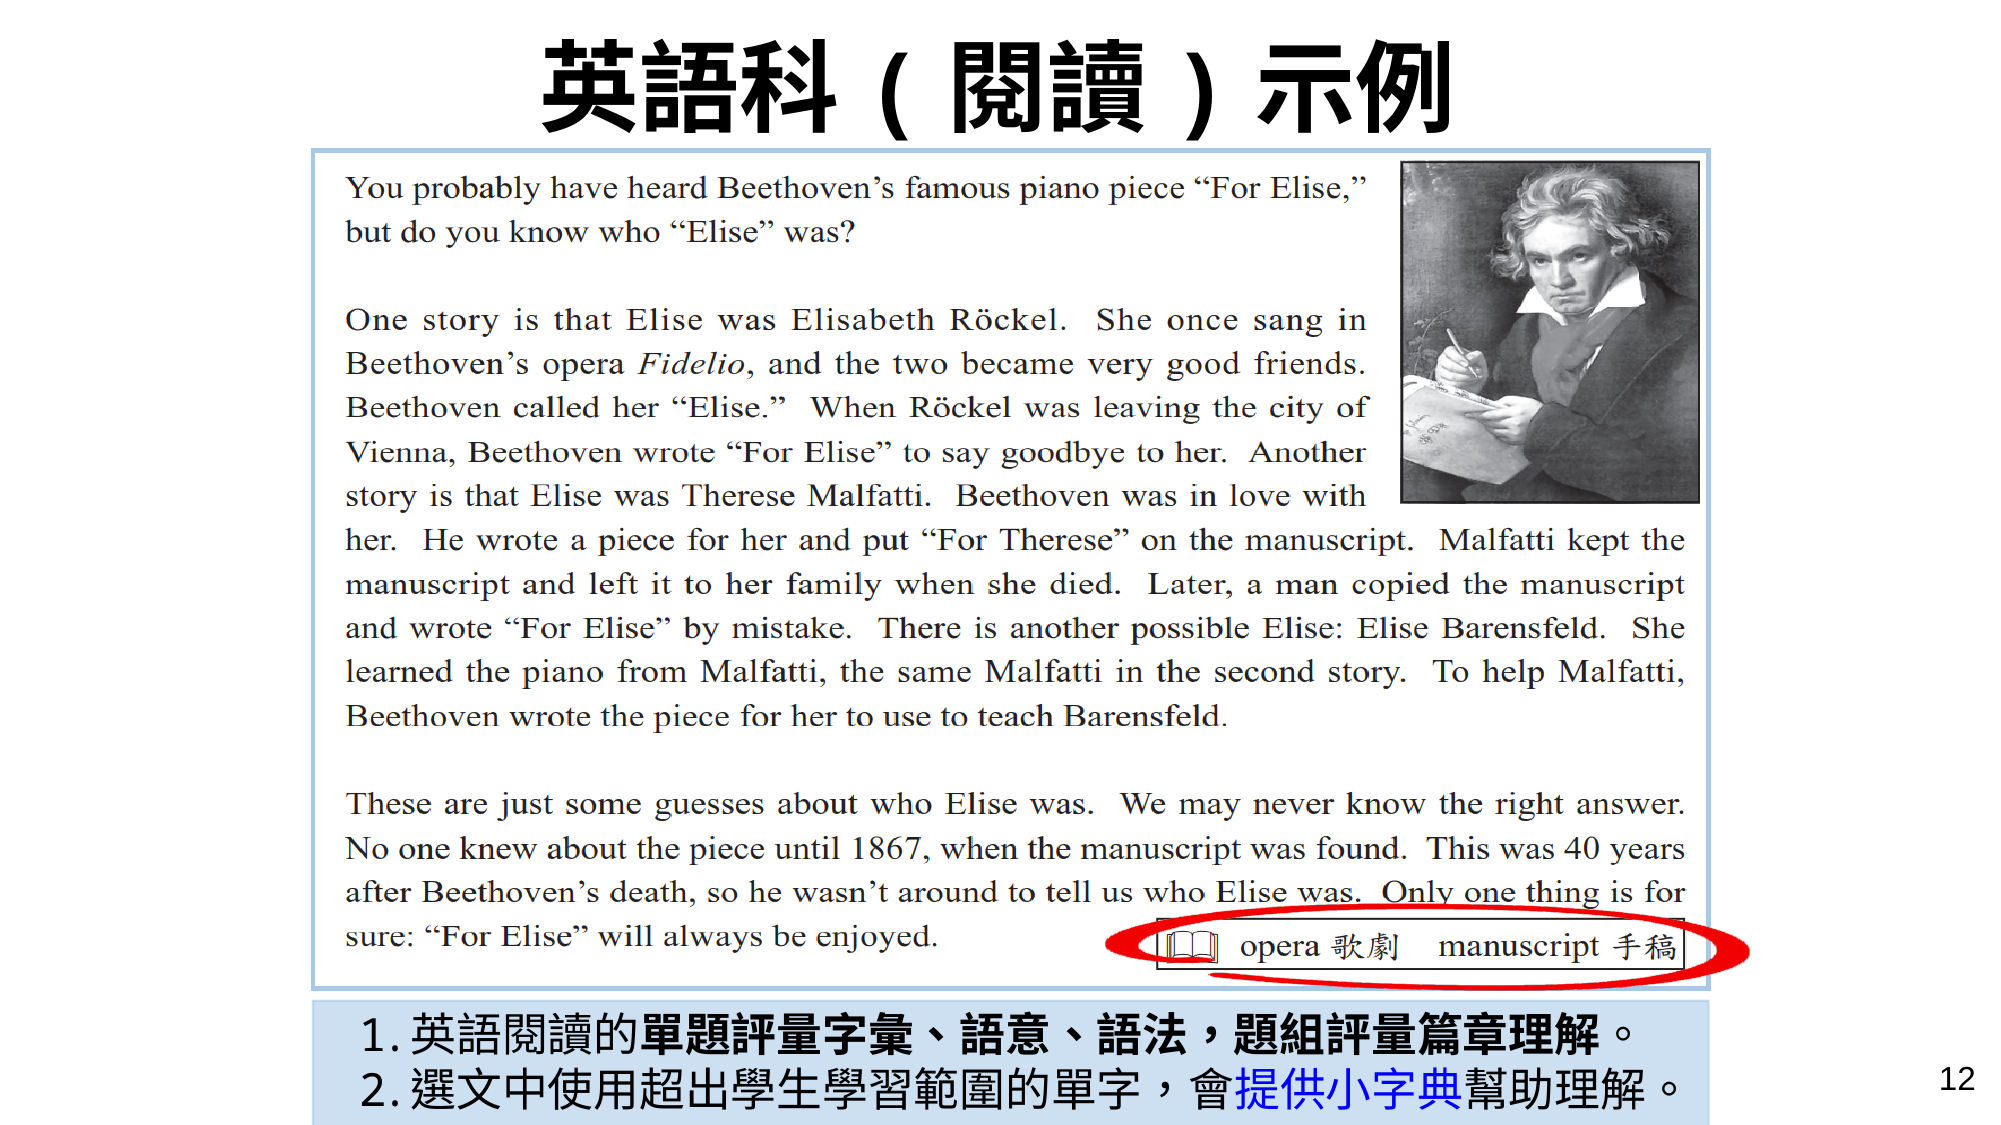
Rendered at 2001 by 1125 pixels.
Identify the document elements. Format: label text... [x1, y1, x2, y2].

text_box 英語閱讀的單題評量字彙、語意、語法，題組評量篇章理解。 選文中使用超出學生學習範圍的單字，會提供小字典幫助理解。 [303, 999, 1716, 1124]
text_box 12 [1923, 1047, 2000, 1108]
title 英語科(閱讀)示例 [0, 0, 1995, 179]
title 英語科(閱讀)示例 [315, 153, 1706, 179]
picture [337, 179, 1752, 991]
